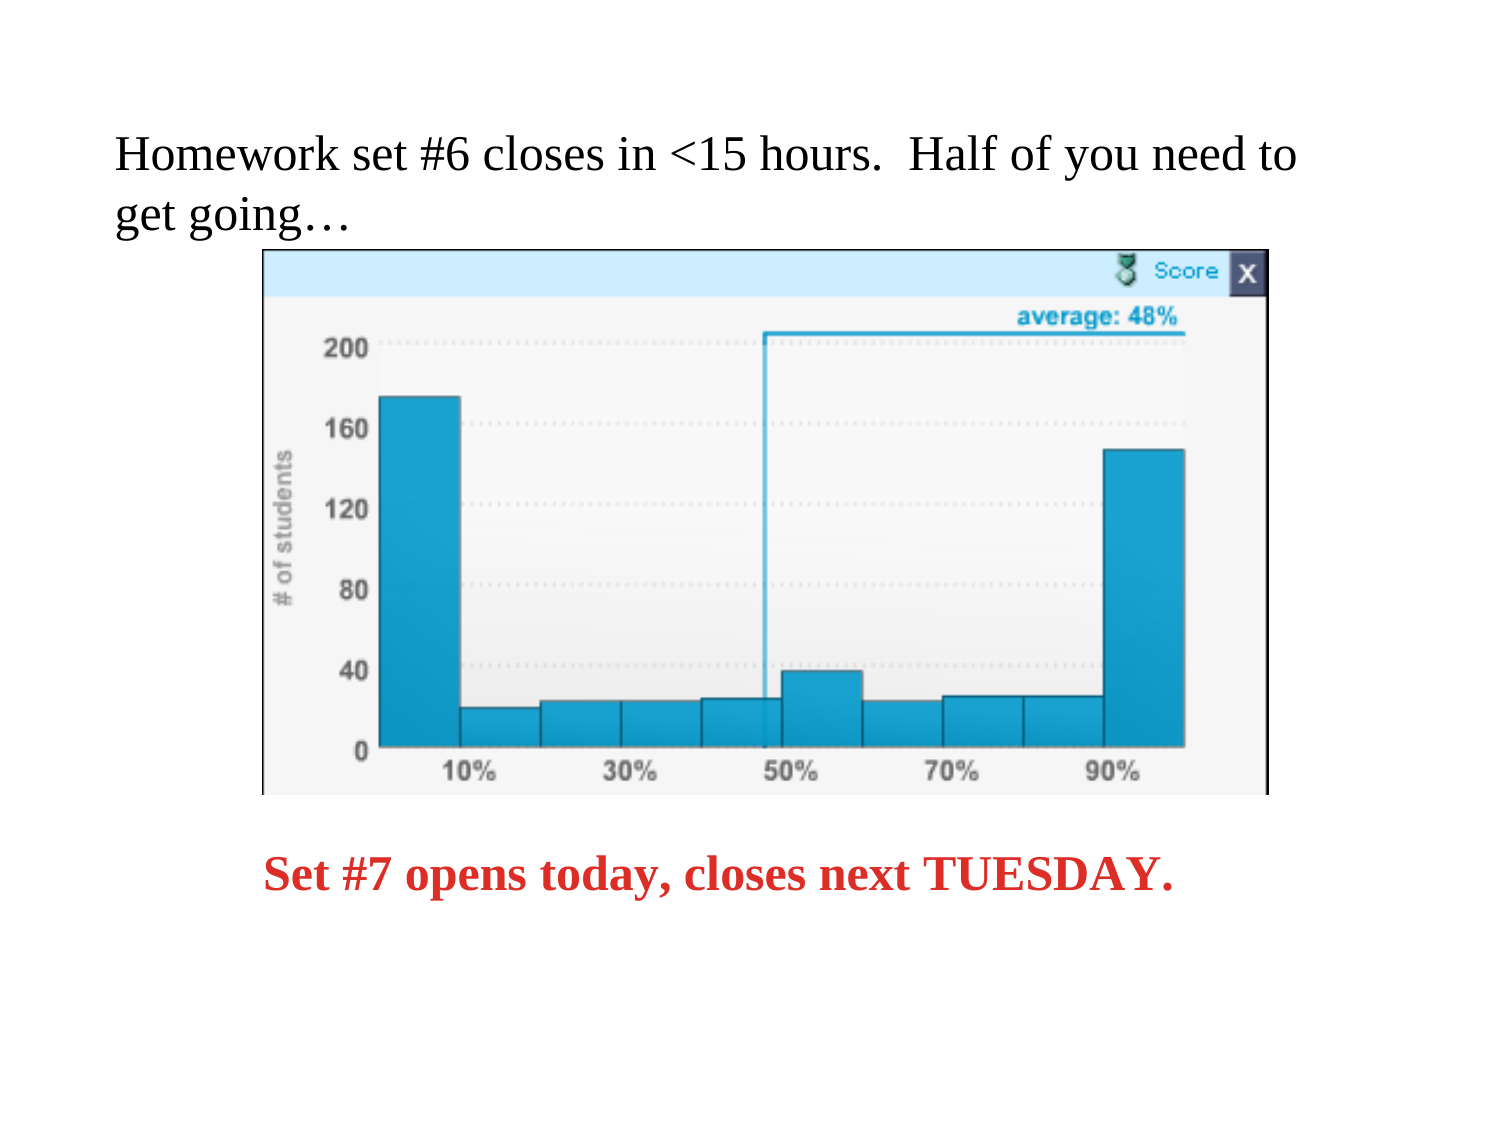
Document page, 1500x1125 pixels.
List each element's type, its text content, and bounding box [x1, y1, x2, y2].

text_box Homework set #6 closes in <15 hours. Half of you need to get going… Set #7 opens today, closes next TUESDAY. [99, 112, 1338, 908]
